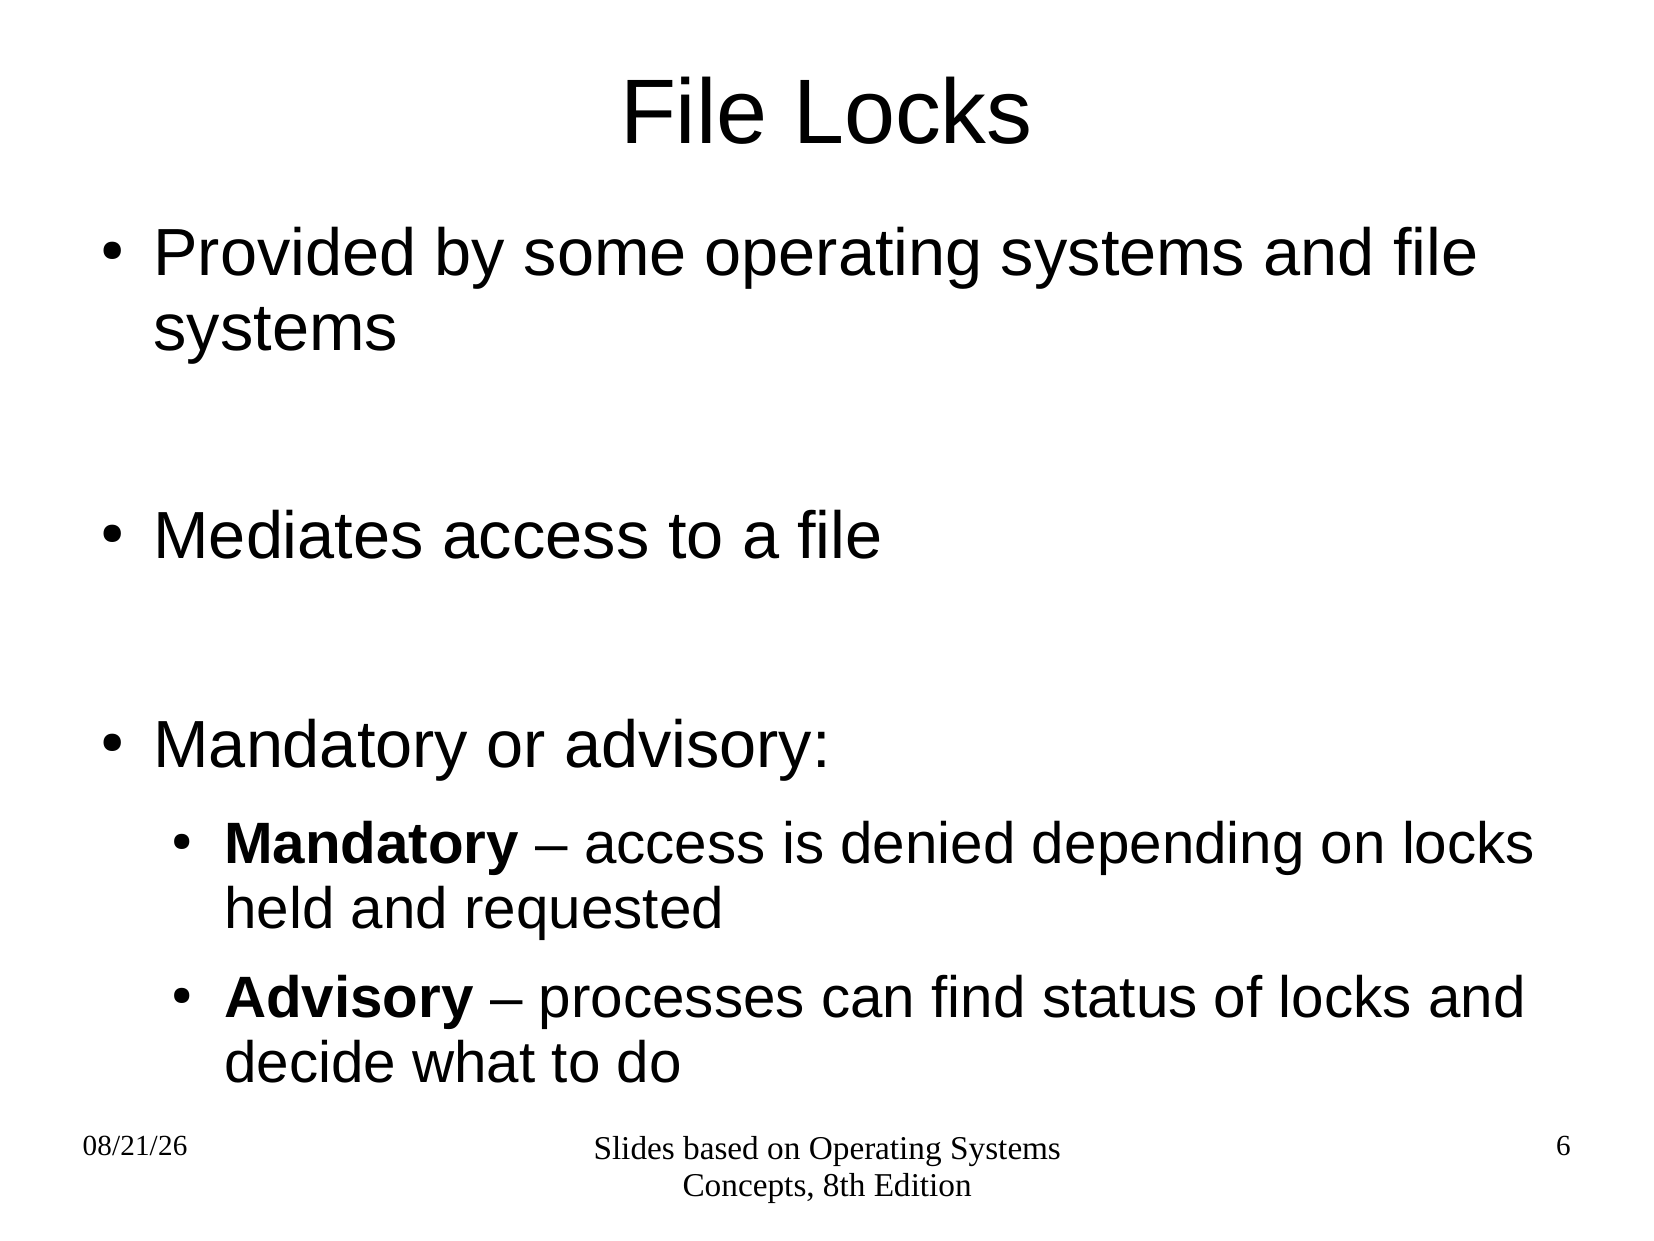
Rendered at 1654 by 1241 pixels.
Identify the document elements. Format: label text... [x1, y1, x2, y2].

title File Locks [82, 8, 1571, 215]
list Provided by some operating systems and file systems Mediates access to a file Mandatory or advisory: Mandatory – access is denied depending on locks held and requested Advisory – processes can find status of locks and decide what to do [82, 215, 1571, 1126]
